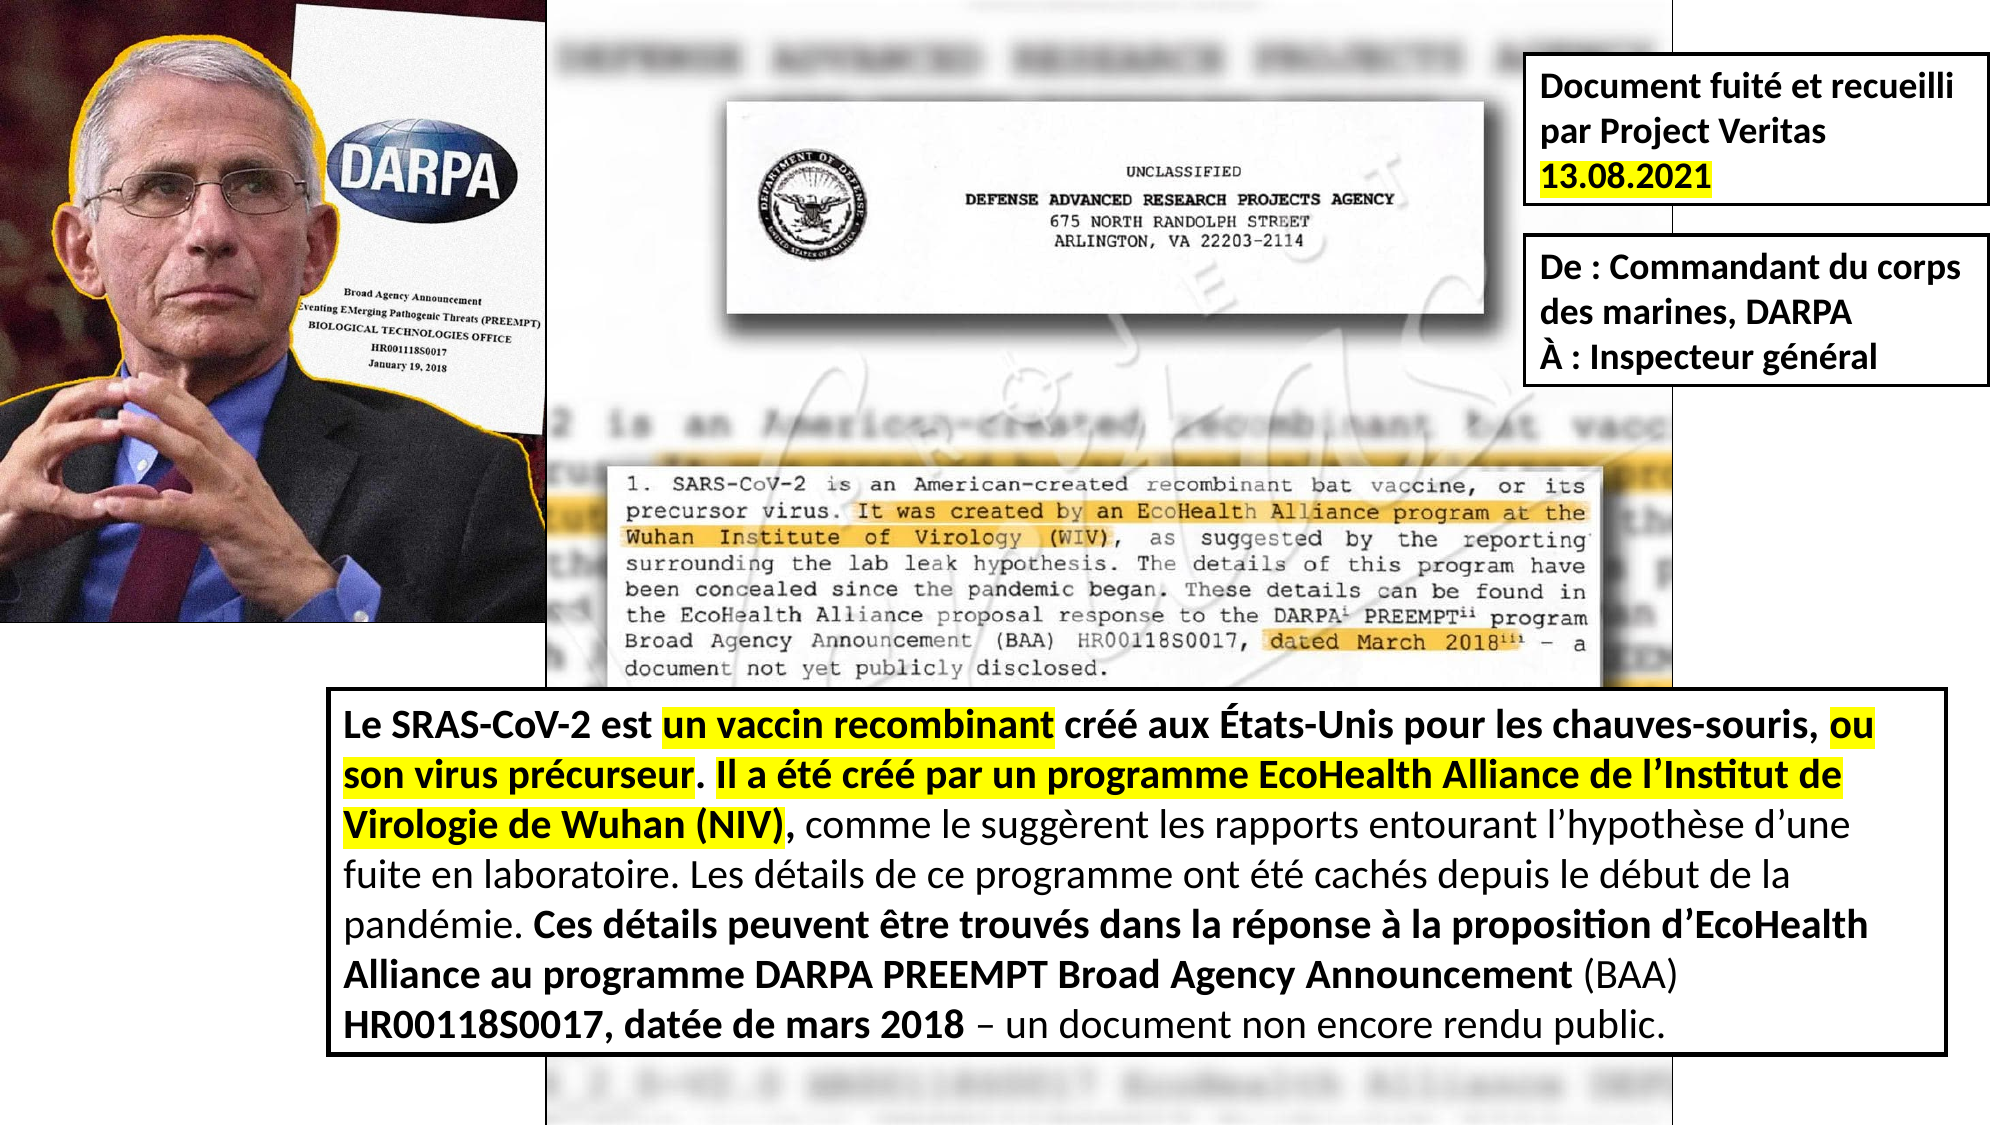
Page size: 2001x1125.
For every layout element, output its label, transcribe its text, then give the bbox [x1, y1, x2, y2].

text_box Document fuité et recueilli par Project Veritas 13.08.2021 [1525, 54, 1988, 204]
picture [546, 1054, 1672, 1125]
picture [0, 0, 545, 622]
picture [546, 0, 1672, 689]
text_box De : Commandant du corps des marines, DARPA À : Inspecteur général [1525, 235, 1988, 385]
text_box Le SRAS-CoV-2 est un vaccin recombinant créé aux États-Unis pour les chauves-souris, ou son virus précurseur. Il a été créé par un programme EcoHealth Alliance de l’Institut de Virologie de Wuhan (NIV), comme le suggèrent les rapports entourant l’hypothèse d’une fuite en laboratoire. Les détails de ce programme ont été cachés depuis le début de la pandémie. Ces détails peuvent être trouvés dans la réponse à la proposition d’EcoHealth Alliance au programme DARPA PREEMPT Broad Agency Announcement (BAA) HR00118S0017, datée de mars 2018 – un document non encore rendu public. [328, 689, 1946, 1054]
